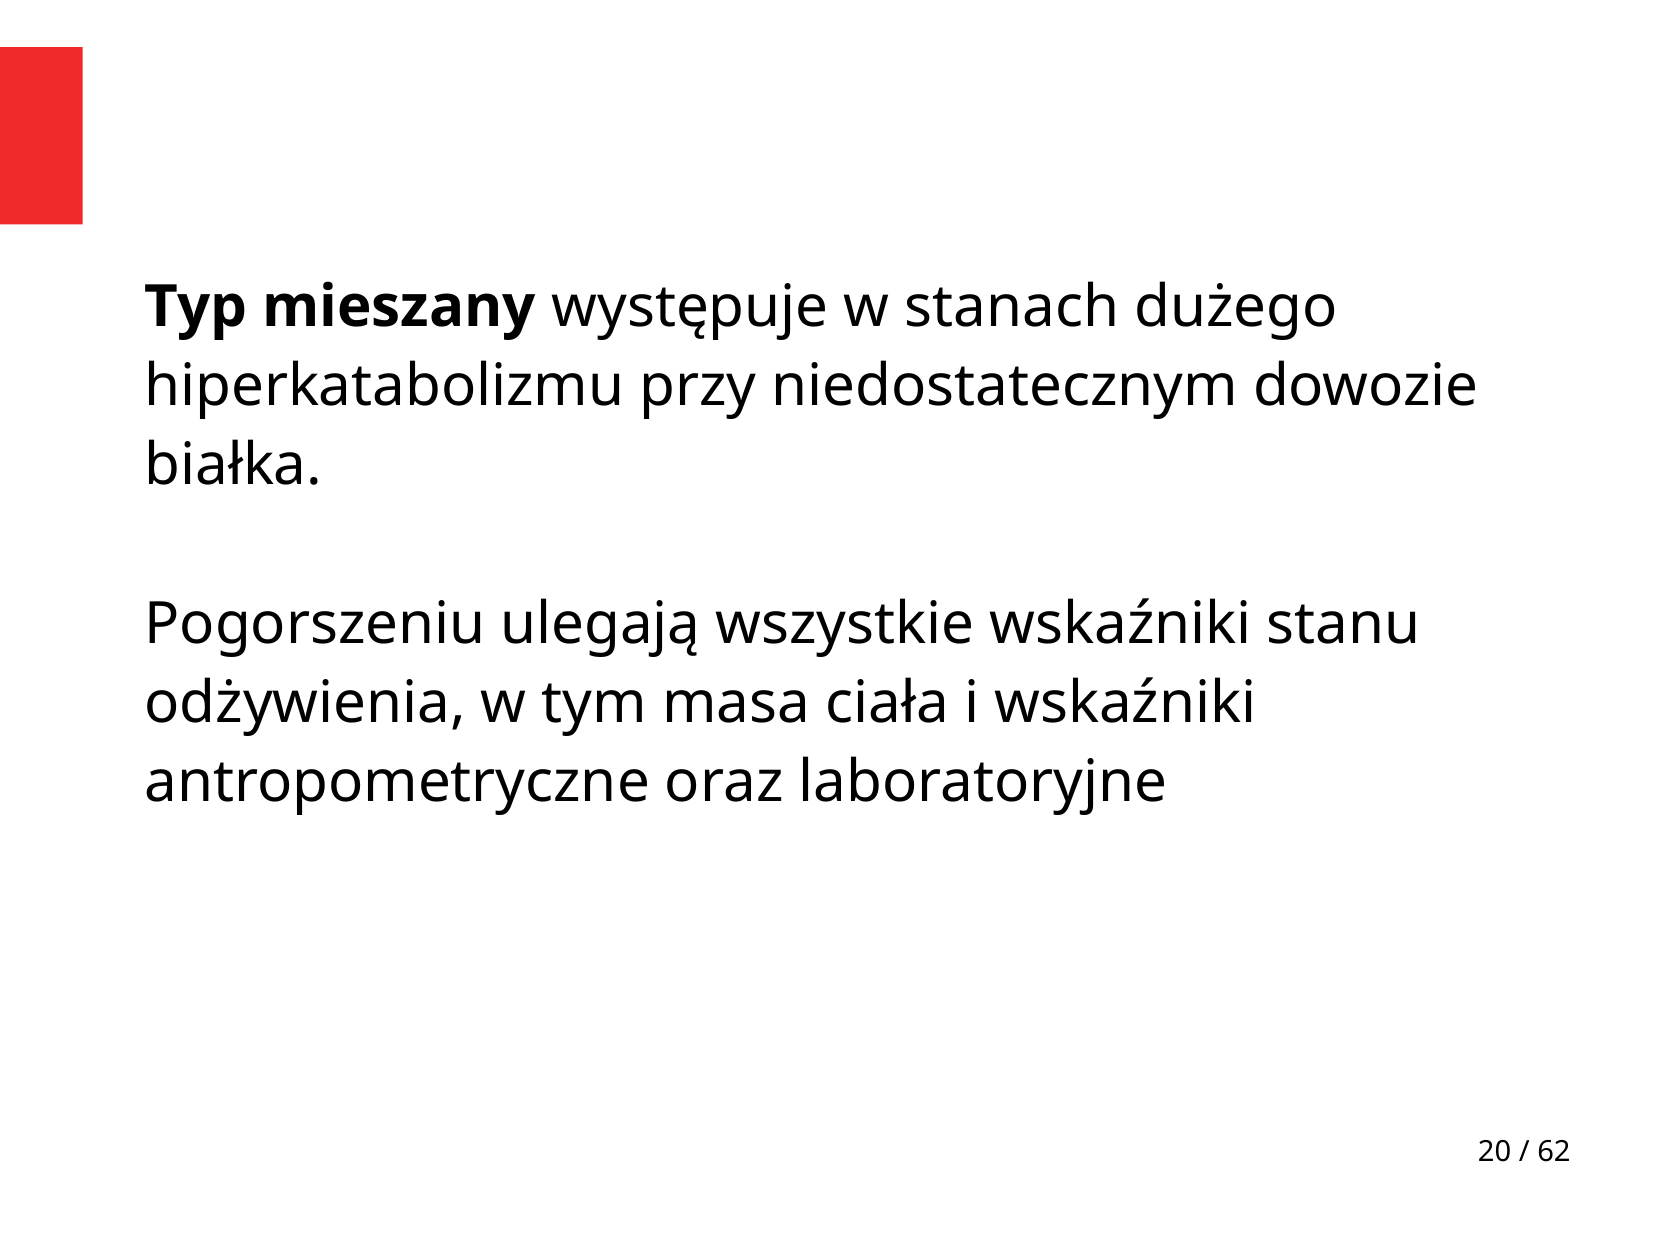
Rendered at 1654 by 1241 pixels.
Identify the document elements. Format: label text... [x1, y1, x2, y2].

text_box Typ mieszany występuje w stanach dużego hiperkatabolizmu przy niedostatecznym dowozie białka. Pogorszeniu ulegają wszystkie wskaźniki stanu odżywienia, w tym masa ciała i wskaźniki antropometryczne oraz laboratoryjne [129, 256, 1548, 910]
